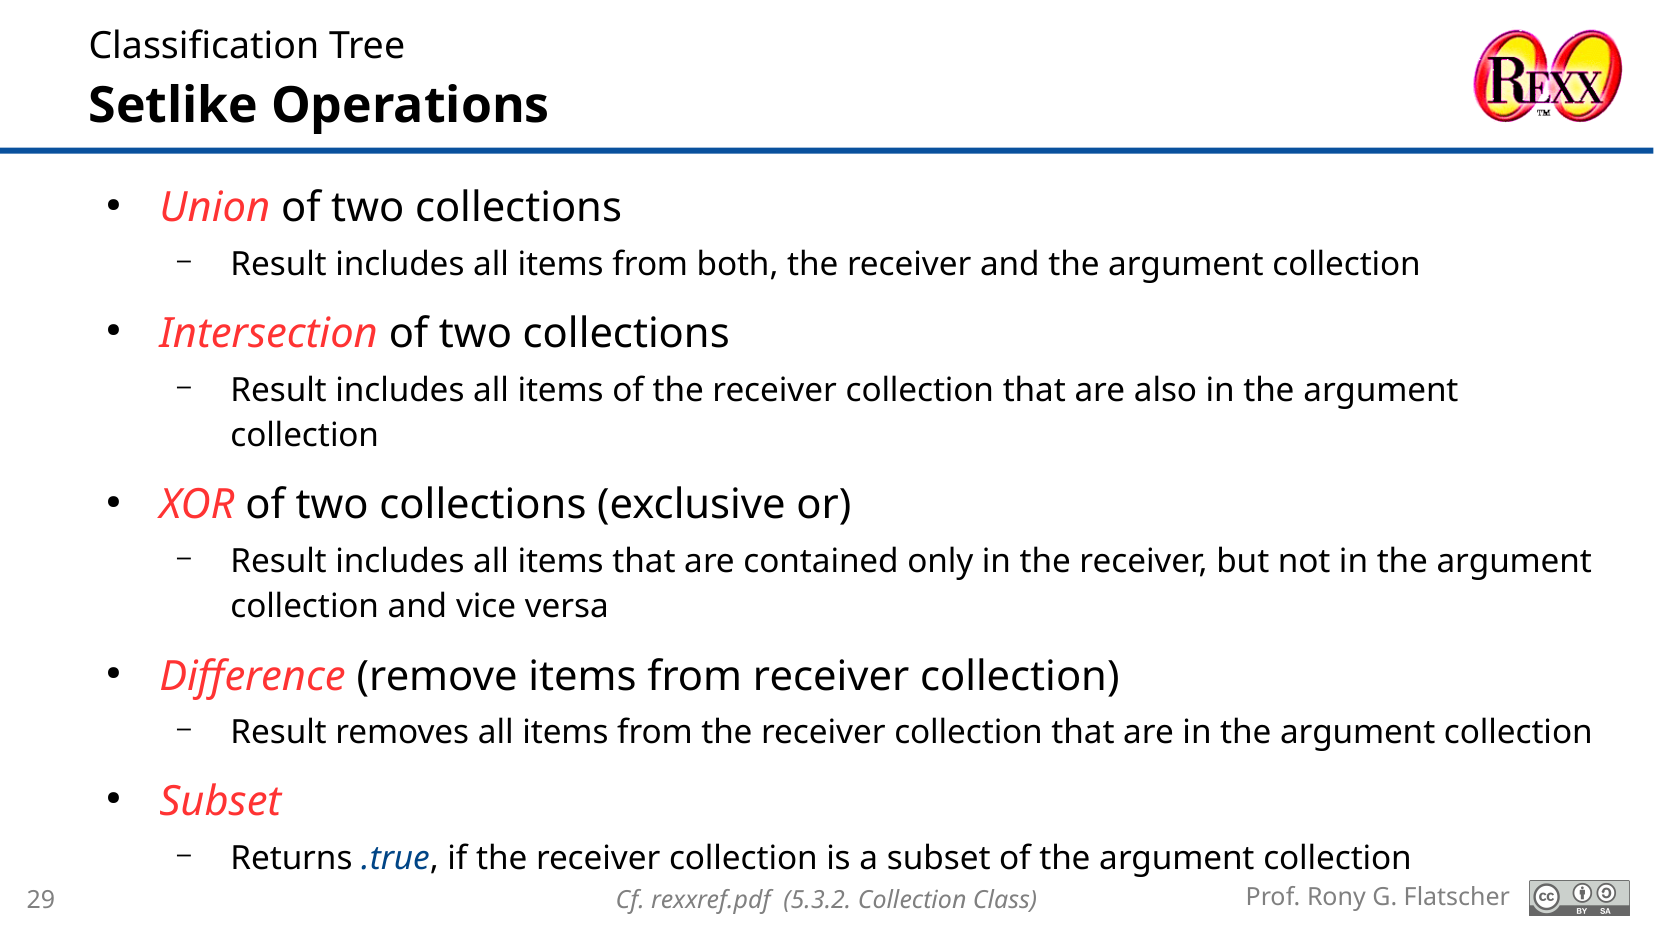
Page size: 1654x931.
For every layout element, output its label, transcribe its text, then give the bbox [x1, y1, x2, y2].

title Classification Tree [29, 0, 1654, 59]
list Union of two collections Result includes all items from both, the receiver and the argument collection Intersection of two collections Result includes all items of the receiver collection that are also in the argument collection XOR of two collections (exclusive or) Result includes all items that are contained only in the receiver, but not in the argument collection and vice versa Difference (remove items from receiver collection) Result removes all items from the receiver collection that are in the argument collection Subset Returns .true, if the receiver collection is a subset of the argument collection [88, 177, 1615, 857]
title Setlike Operations [29, 59, 1654, 148]
text_box Cf. rexxref.pdf (5.3.2. Collection Class) [0, 874, 1654, 922]
